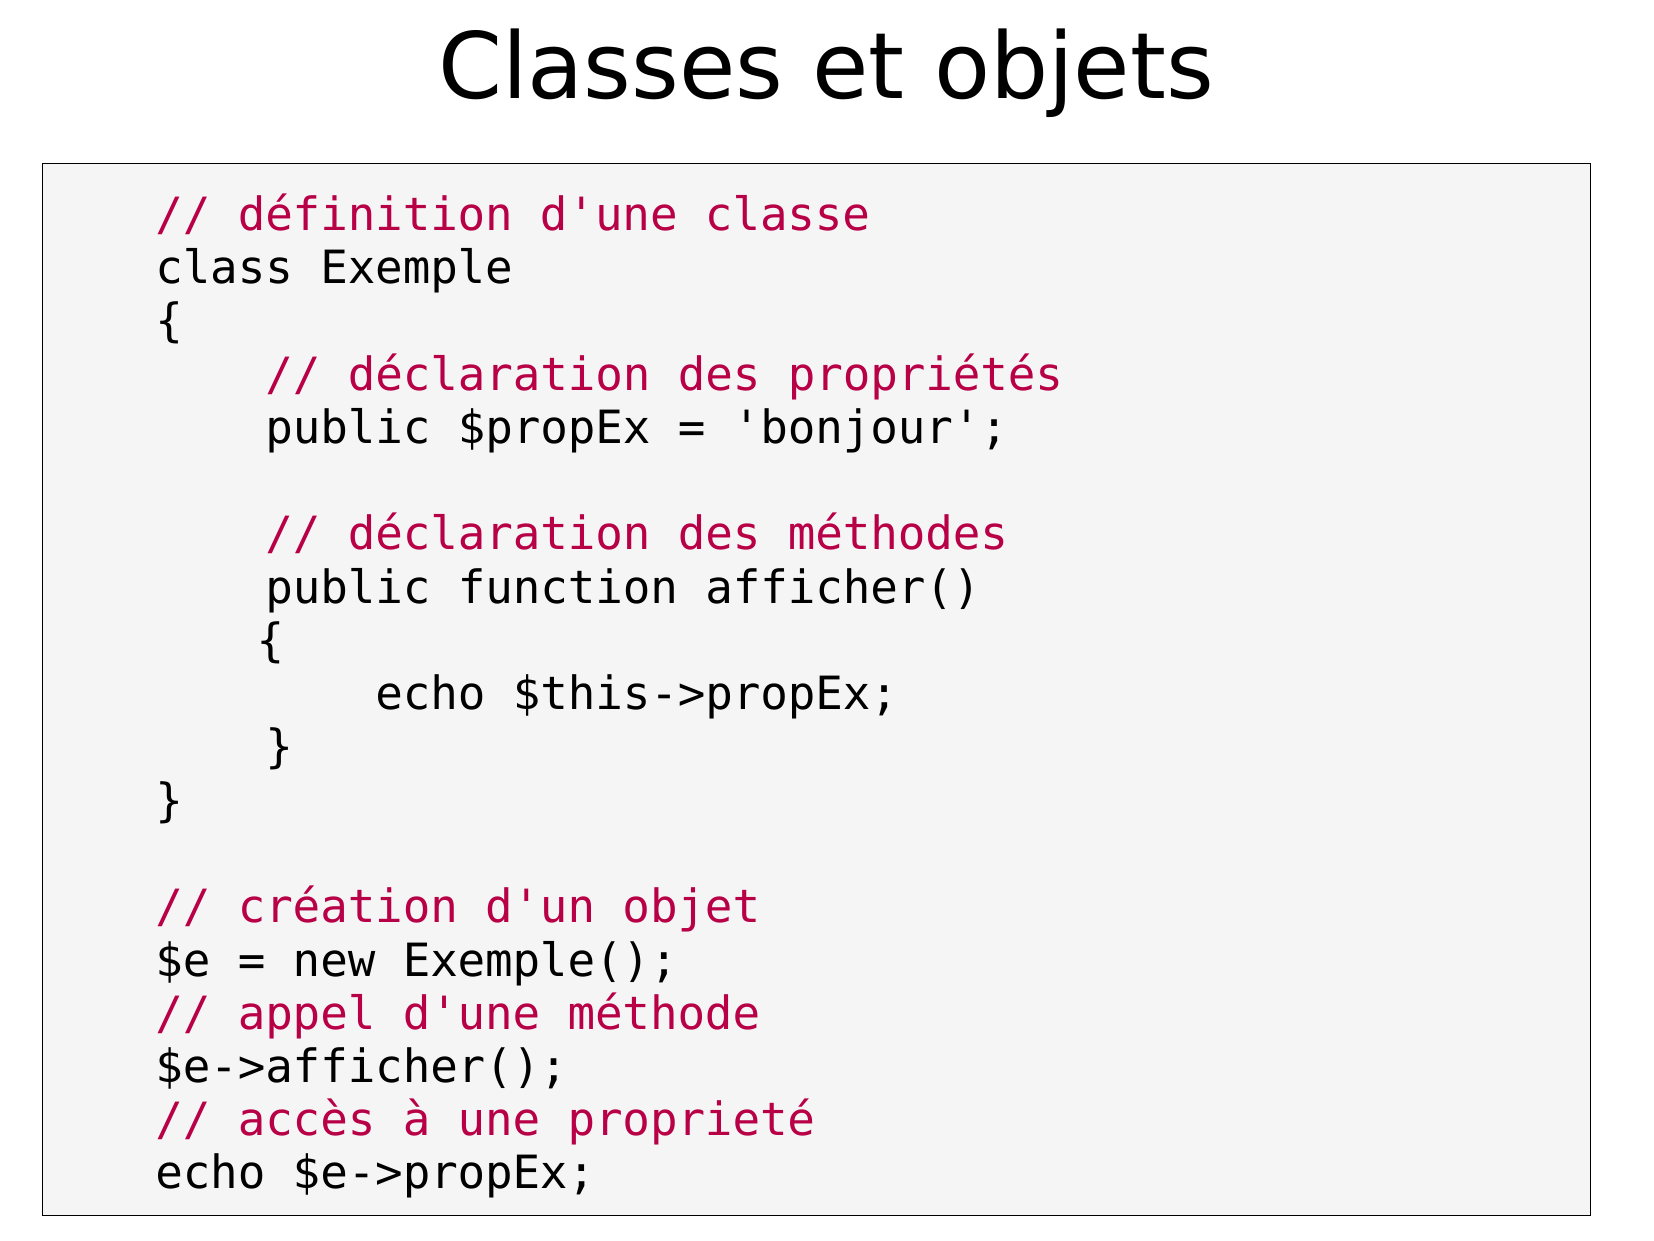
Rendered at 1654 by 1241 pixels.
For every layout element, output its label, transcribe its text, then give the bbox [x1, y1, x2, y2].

text_box [42, 163, 1591, 1216]
text_box // définition d'une classe class Exemple { // déclaration des propriétés public $propEx = 'bonjour'; // déclaration des méthodes public function afficher() { echo $this->propEx; } } // création d'un objet $e = new Exemple(); // appel d'une méthode $e->afficher(); // accès à une proprieté echo $e->propEx; [155, 187, 1063, 1241]
title Classes et objets [0, 5, 1654, 128]
